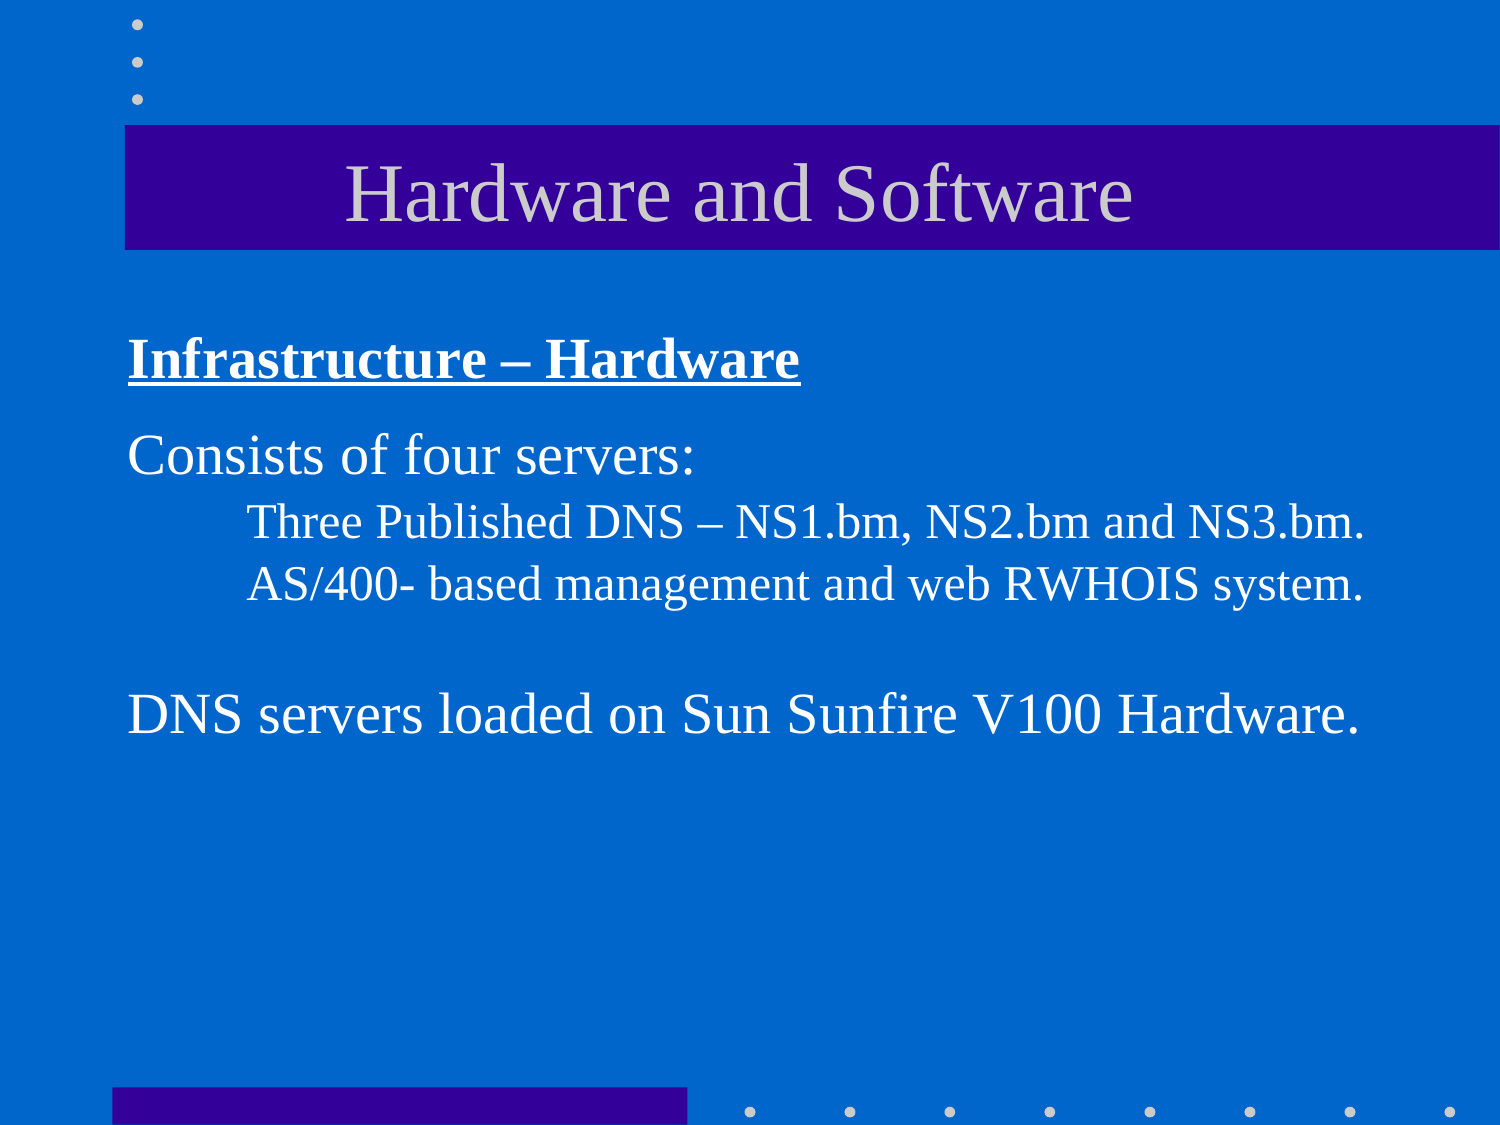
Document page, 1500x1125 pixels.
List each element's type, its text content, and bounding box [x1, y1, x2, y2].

list Infrastructure – Hardware Consists of four servers: Three Published DNS – NS1.bm, NS2.bm and NS3.bm. AS/400- based management and web RWHOIS system. DNS servers loaded on Sun Sunfire V100 Hardware. [112, 324, 1388, 1125]
title Hardware and Software [112, 36, 1388, 324]
